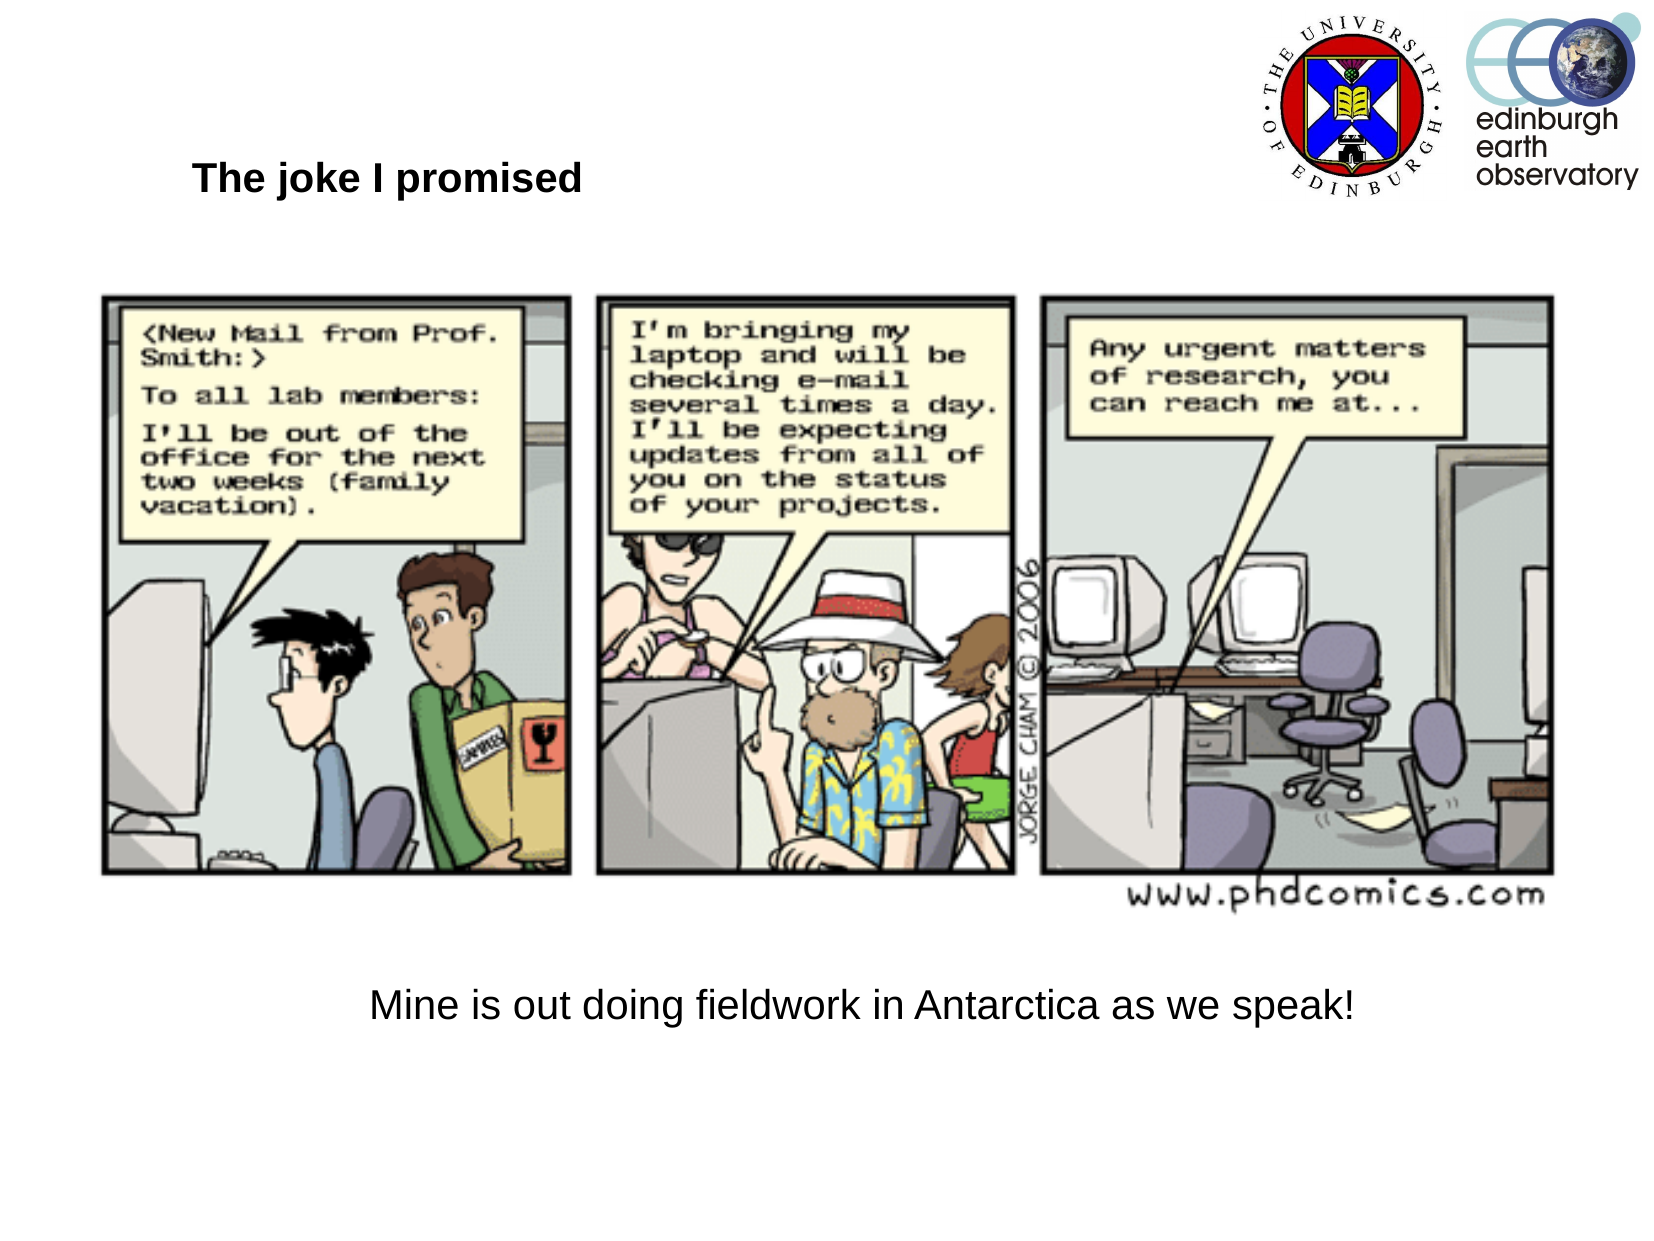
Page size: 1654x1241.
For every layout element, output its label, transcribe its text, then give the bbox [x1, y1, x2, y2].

picture [1258, 10, 1447, 201]
text_box Mine is out doing fieldwork in Antarctica as we speak! [354, 974, 1373, 1042]
text_box The joke I promised [177, 147, 598, 217]
picture [90, 277, 1567, 918]
picture [1464, 11, 1642, 191]
